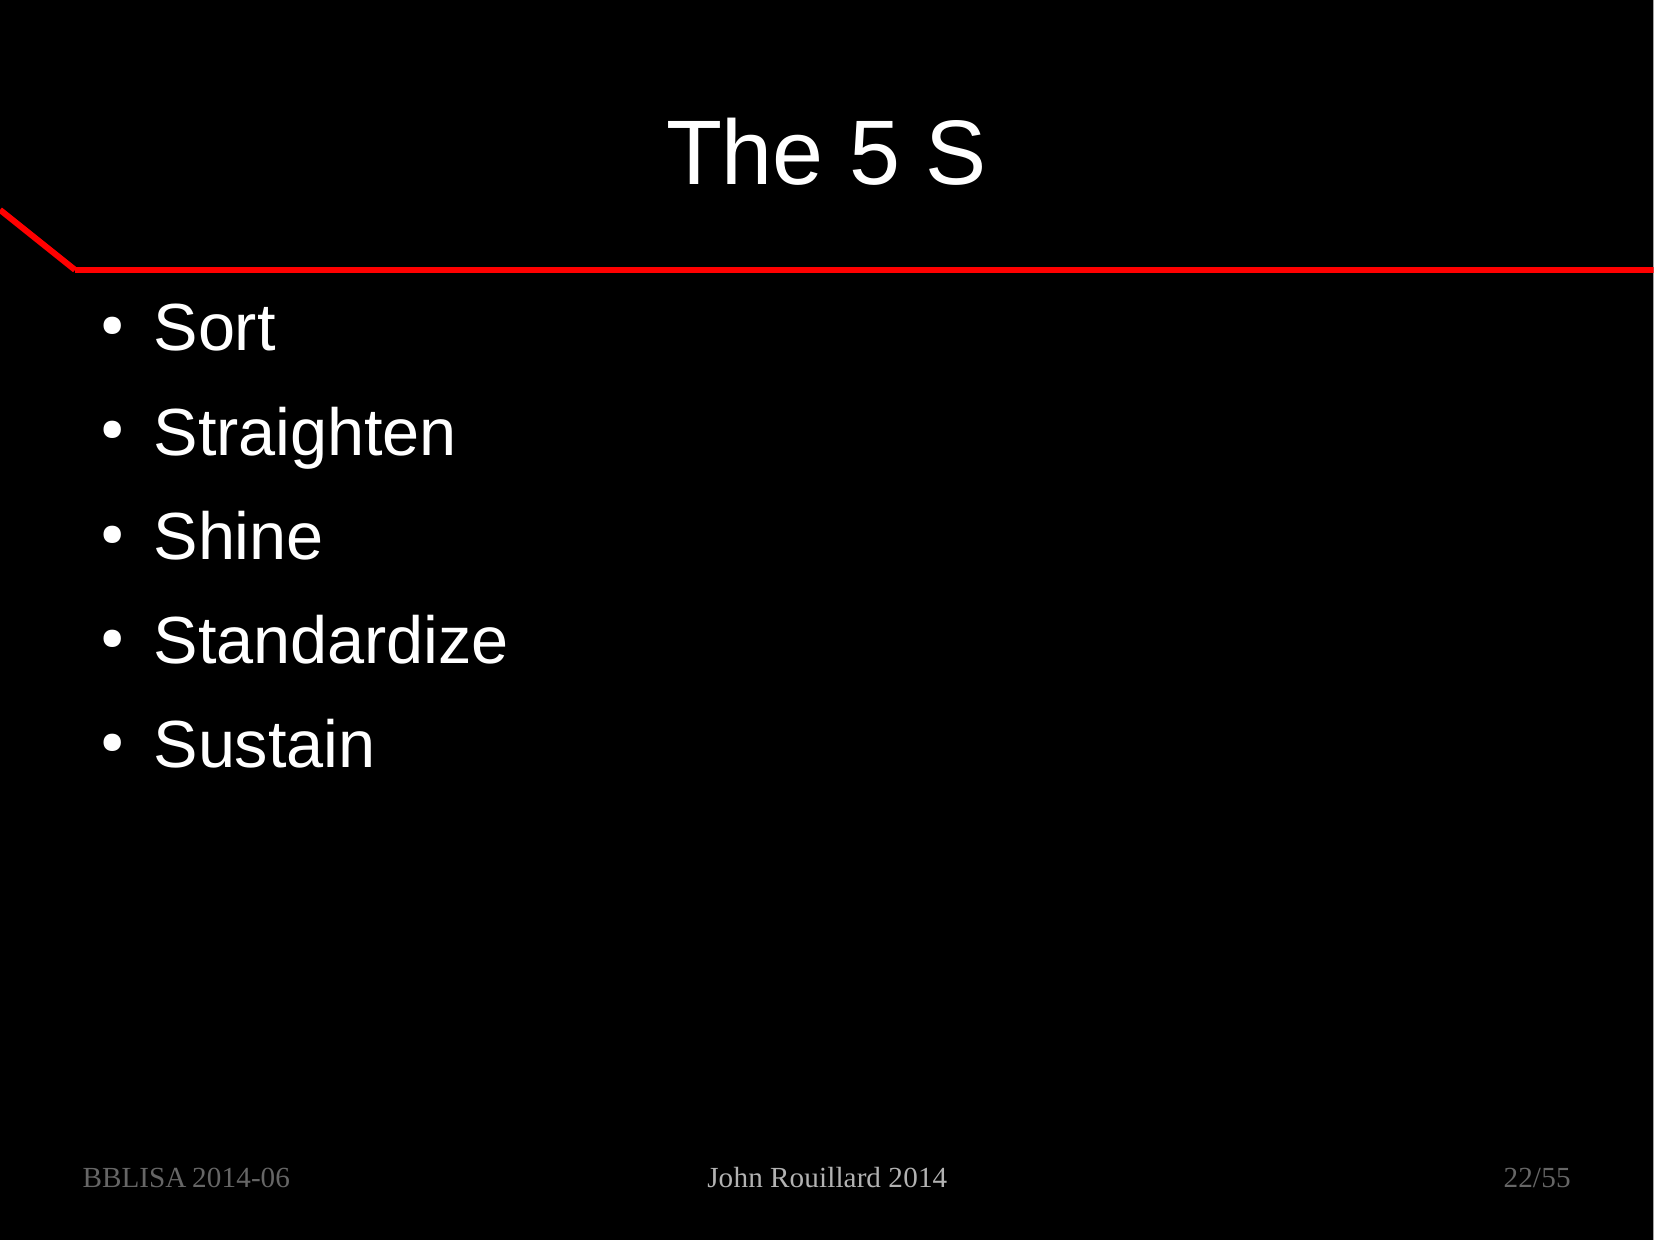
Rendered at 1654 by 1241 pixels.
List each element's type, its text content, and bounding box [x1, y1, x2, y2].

list Sort Straighten Shine Standardize Sustain [82, 290, 1571, 1110]
title The 5 S [82, 49, 1571, 257]
